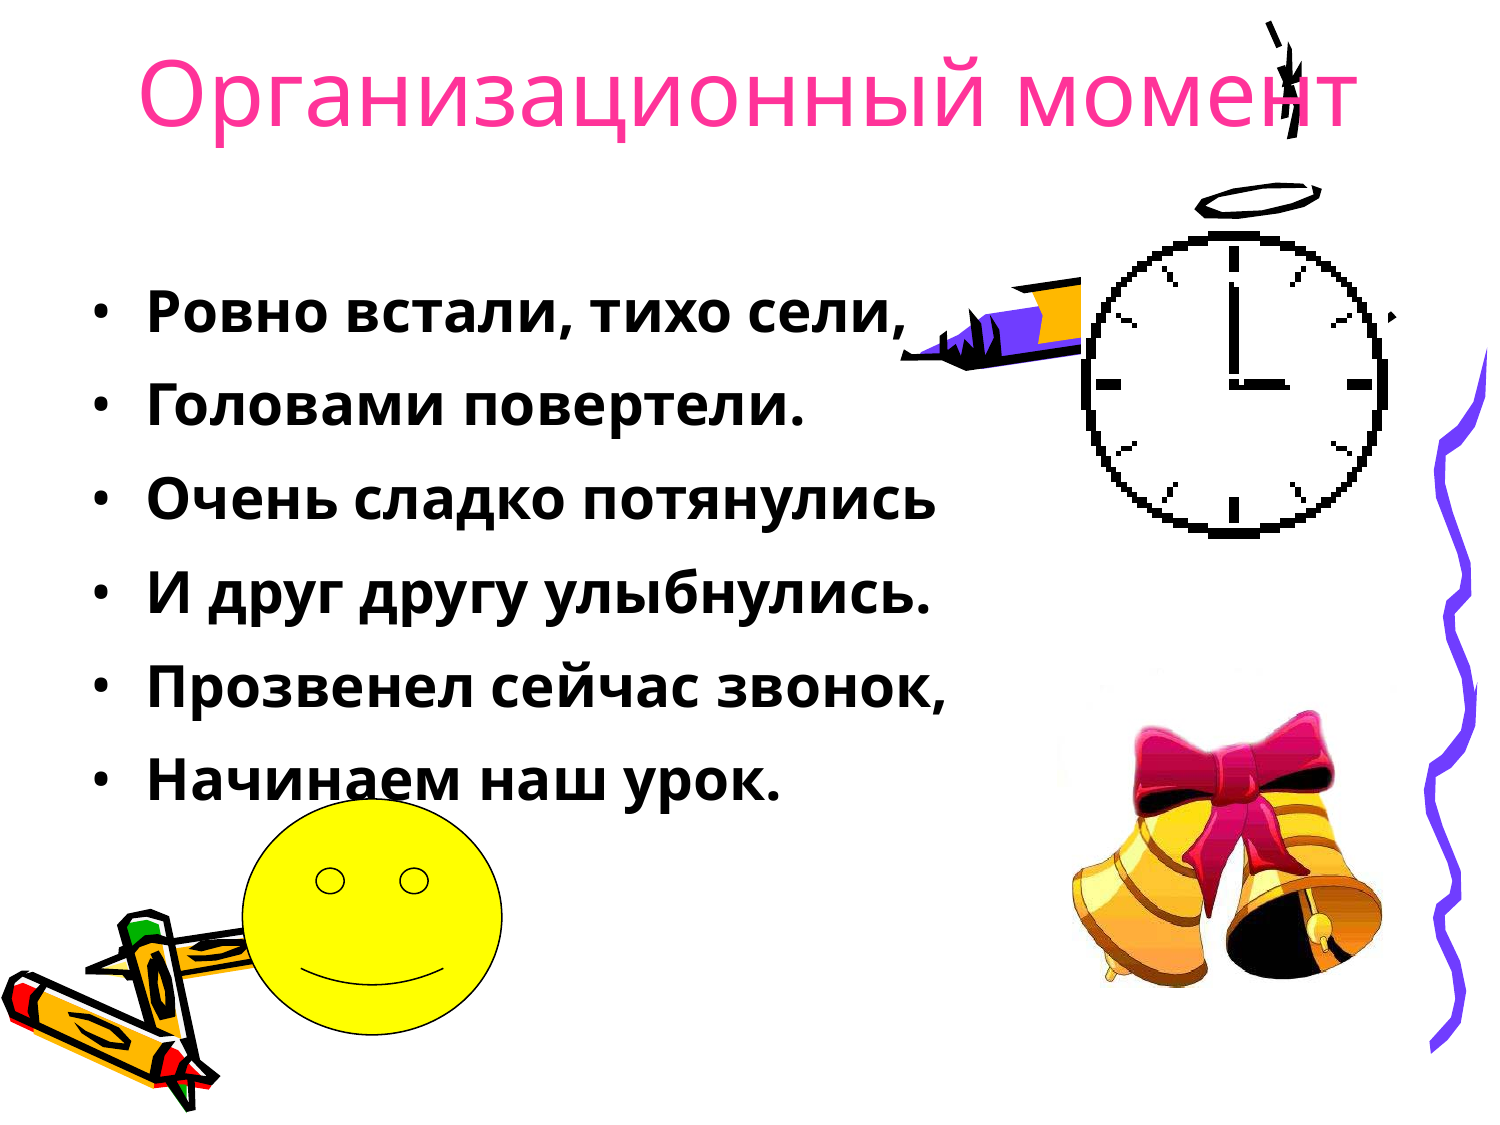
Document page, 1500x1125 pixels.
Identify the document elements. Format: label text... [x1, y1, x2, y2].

text_box Ровно встали, тихо сели, Головами повертели. Очень сладко потянулись И друг другу улыбнулись. Прозвенел сейчас звонок, Начинаем наш урок. [75, 262, 1426, 1071]
text_box Организационный момент [72, 16, 1426, 161]
picture [1057, 668, 1412, 988]
text_box [242, 798, 502, 1035]
picture [1081, 232, 1388, 539]
